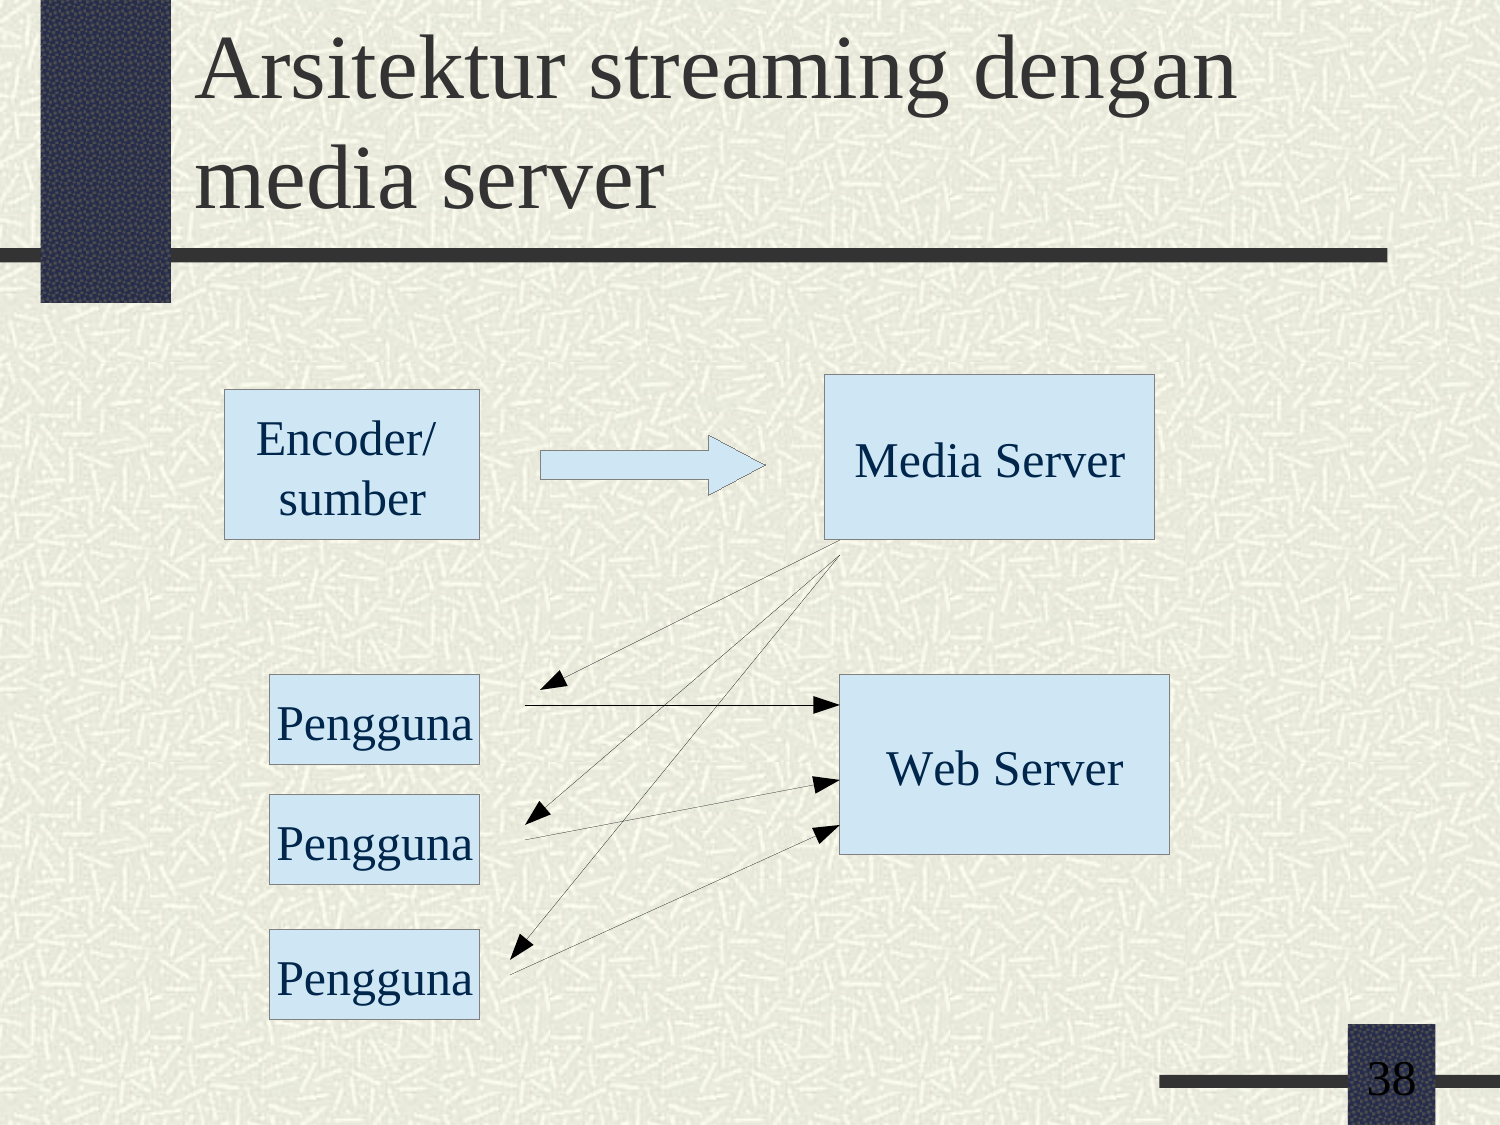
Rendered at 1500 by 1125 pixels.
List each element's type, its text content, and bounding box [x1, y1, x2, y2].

text_box Pengguna [269, 794, 480, 885]
text_box Media Server [824, 374, 1155, 540]
text_box Encoder/ sumber [224, 389, 480, 540]
picture [0, 0, 1500, 1125]
text_box [540, 435, 766, 496]
text_box Pengguna [269, 674, 480, 765]
title Arsitektur streaming dengan media server [179, 0, 1455, 235]
text_box Pengguna [269, 929, 480, 1020]
text_box Web Server [839, 674, 1170, 855]
